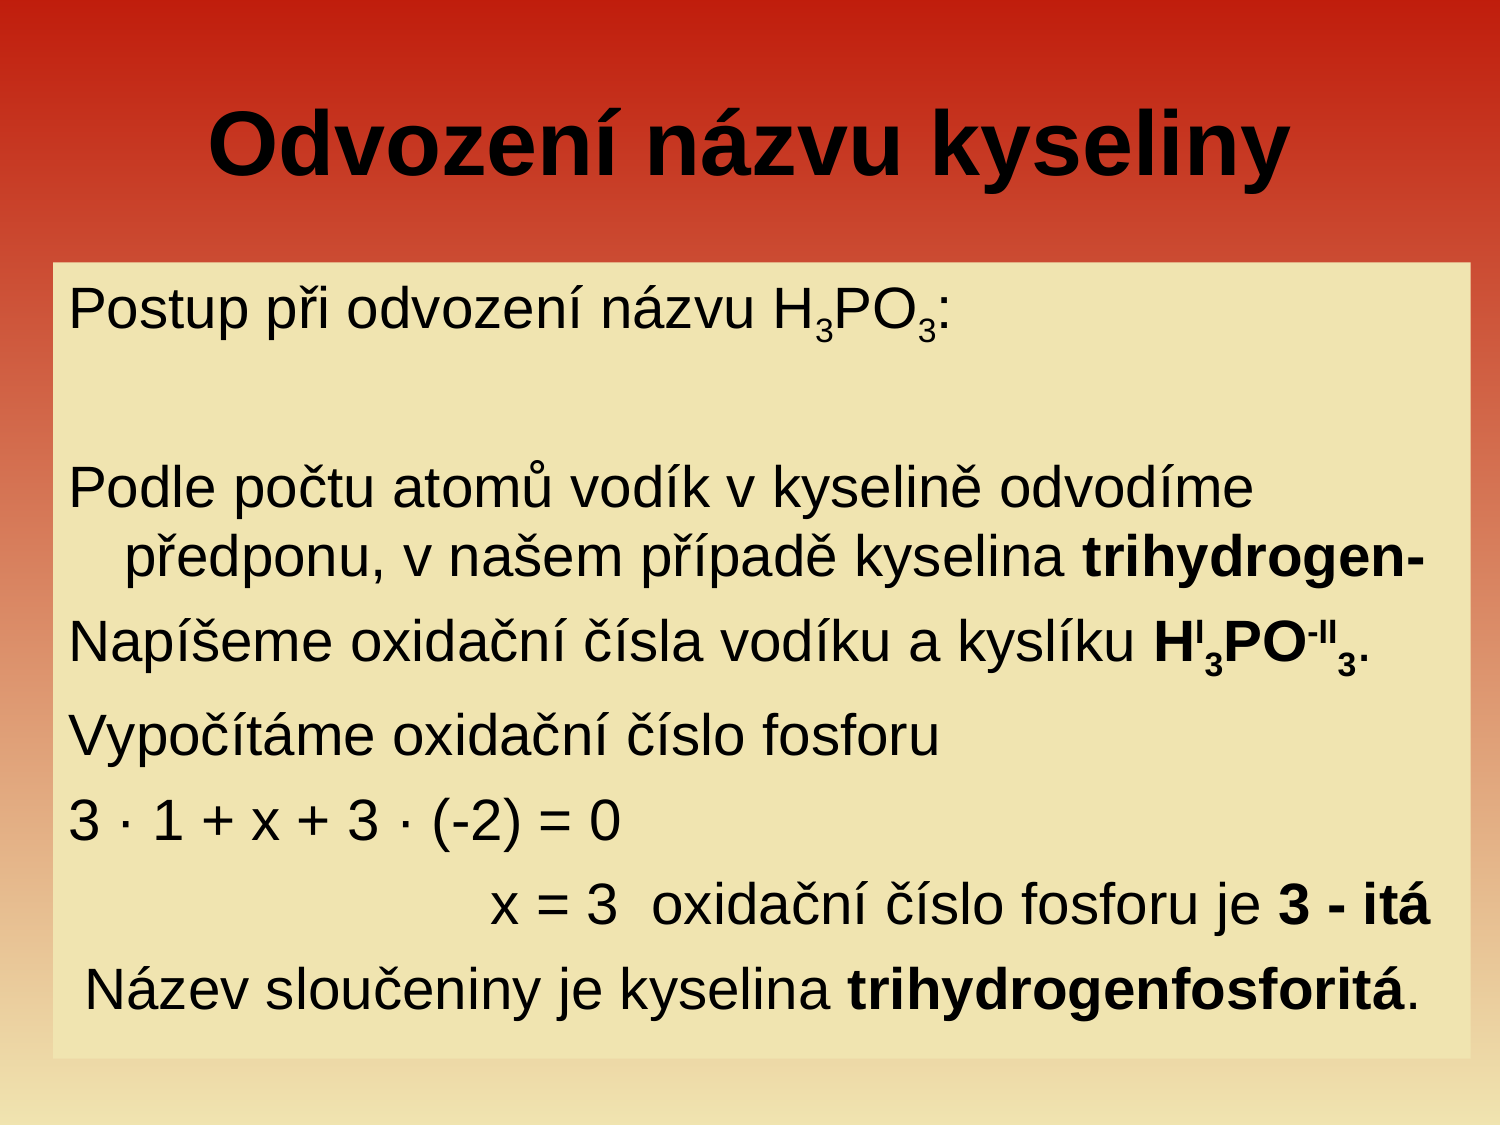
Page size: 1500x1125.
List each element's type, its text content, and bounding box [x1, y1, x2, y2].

list Postup při odvození názvu H3PO3: Podle počtu atomů vodík v kyselině odvodíme předponu, v našem případě kyselina trihydrogen- Napíšeme oxidační čísla vodíku a kyslíku HI3PO-II3. Vypočítáme oxidační číslo fosforu 3 · 1 + x + 3 · (-2) = 0 x = 3 oxidační číslo fosforu je 3 - itá Název sloučeniny je kyselina trihydrogenfosforitá. [53, 262, 1471, 1059]
title Odvození názvu kyseliny [75, 45, 1426, 233]
